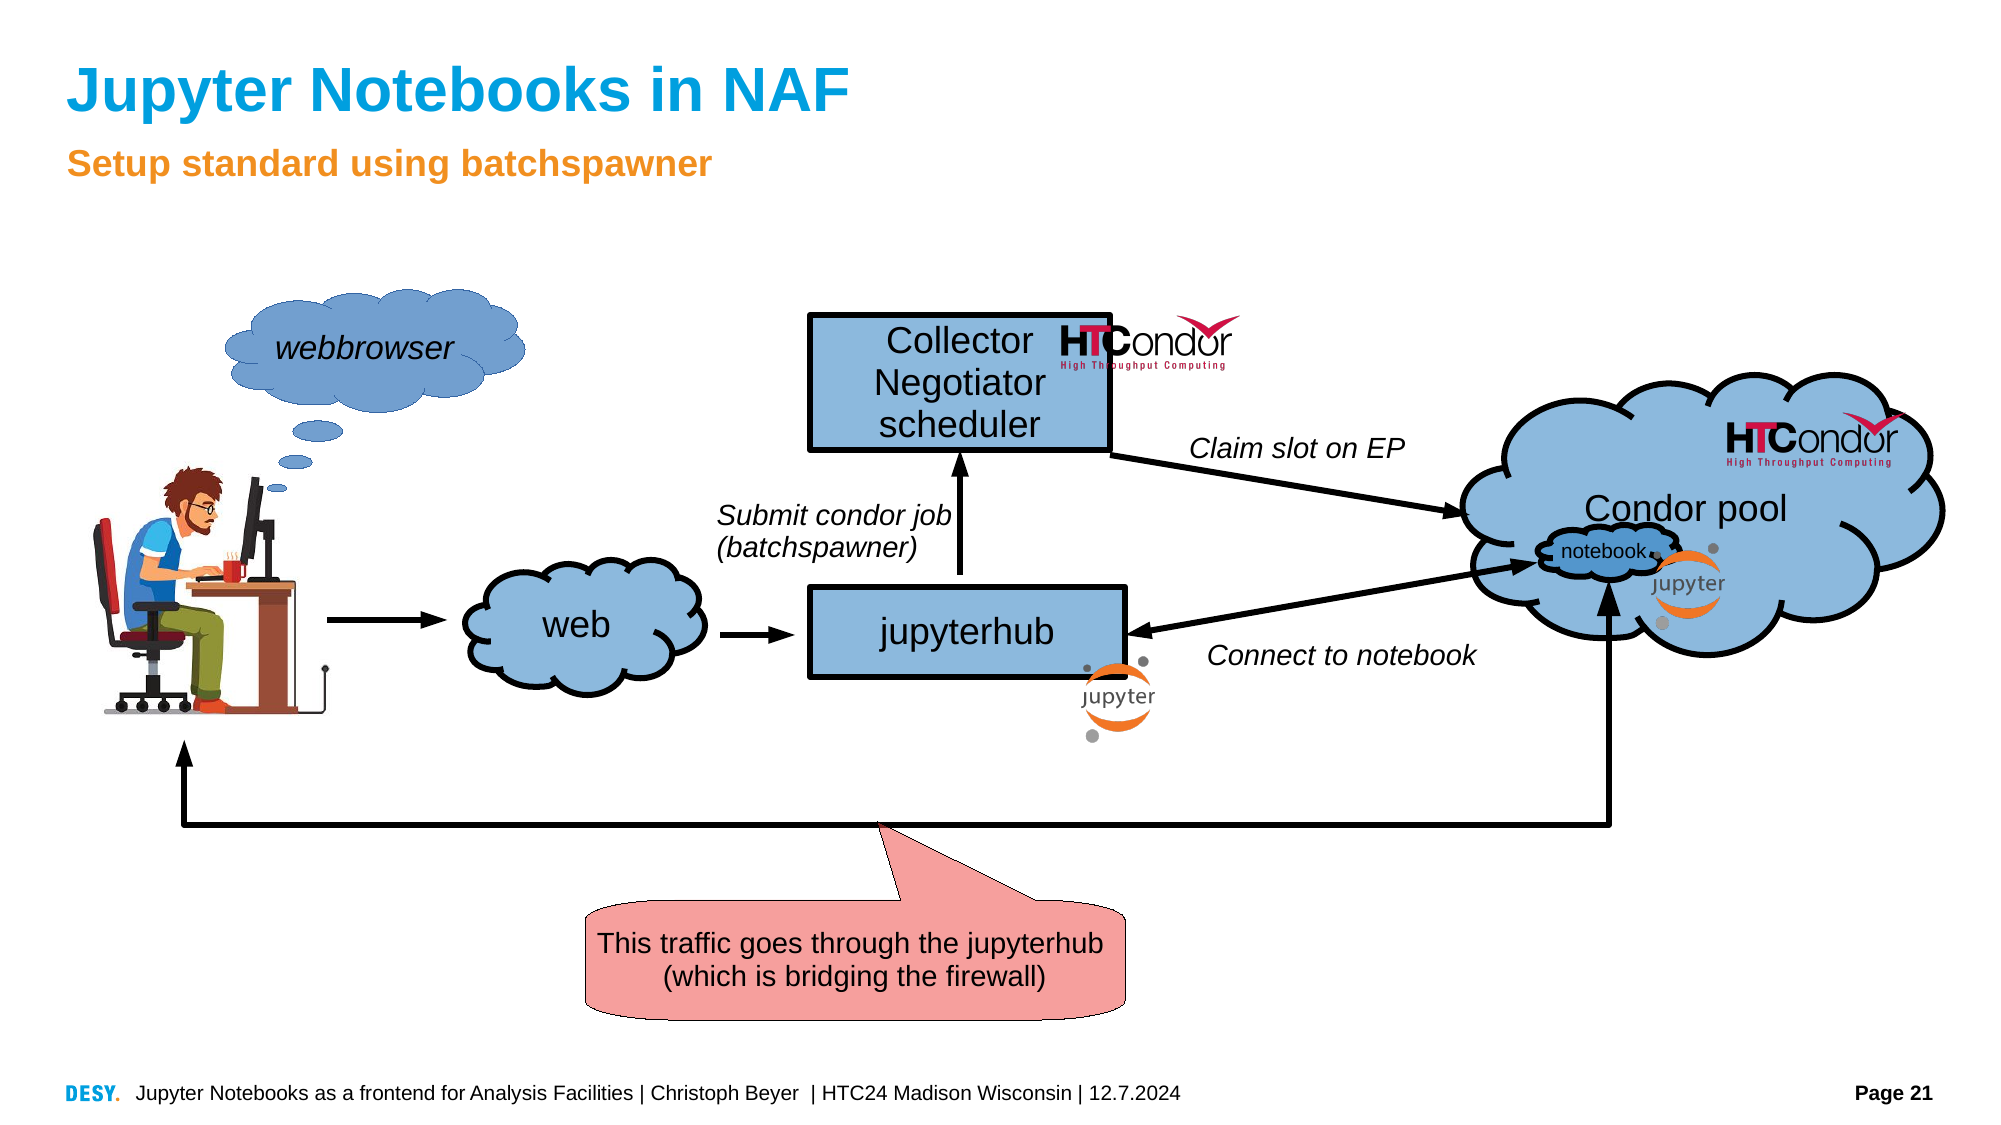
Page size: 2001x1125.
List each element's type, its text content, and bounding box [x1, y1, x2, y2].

picture [43, 422, 376, 754]
text_box Jupyter Notebooks as a frontend for Analysis Facilities | Christoph Beyer | HTC24 Madison Wisconsin | 12.7.2024 [129, 1079, 1762, 1110]
text_box notebook [1537, 524, 1677, 581]
picture [1080, 655, 1156, 743]
text_box jupyterhub [810, 586, 1126, 677]
text_box webbrowser [292, 420, 343, 442]
text_box Claim slot on EP [1174, 424, 1512, 500]
picture [1725, 412, 1908, 468]
text_box Connect to notebook [1192, 631, 1530, 707]
text_box web [465, 559, 706, 696]
text_box This traffic goes through the jupyterhub (which is bridging the firewall) [585, 821, 1126, 1021]
text_box Submit condor job (batchspawner) [701, 491, 1040, 572]
title Jupyter Notebooks in NAF [66, 57, 1933, 132]
text_box Condor pool [1462, 375, 1943, 656]
list Setup standard using batchspawner [66, 134, 1933, 197]
picture [1059, 315, 1242, 371]
text_box webbrowser [278, 455, 313, 469]
picture [1650, 542, 1726, 630]
text_box webbrowser [225, 289, 526, 413]
text_box Collector Negotiator scheduler [810, 314, 1111, 451]
